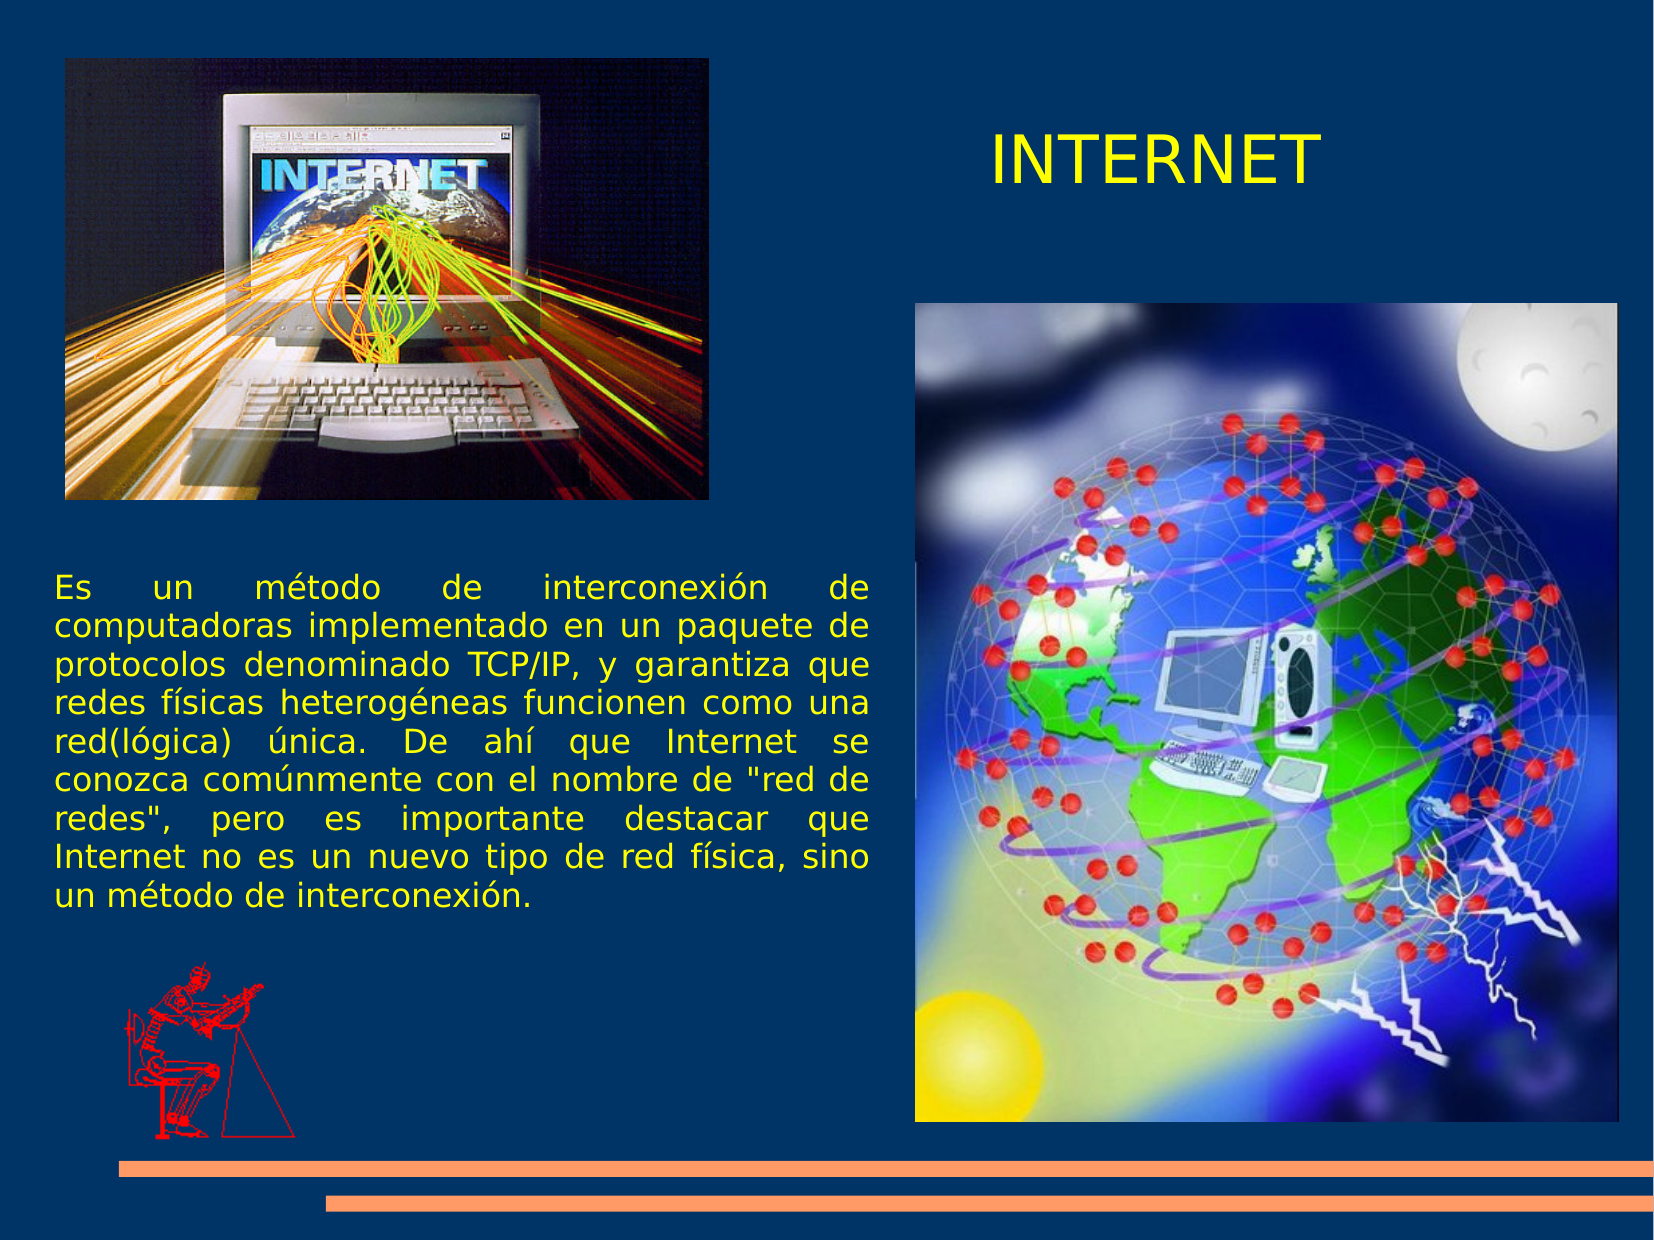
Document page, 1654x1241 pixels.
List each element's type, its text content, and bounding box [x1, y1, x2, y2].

text_box INTERNET [974, 114, 1337, 207]
text_box Es un método de interconexión de computadoras implementado en un paquete de protocolos denominado TCP/IP, y garantiza que redes físicas heterogéneas funcionen como una red(lógica) única. De ahí que Internet se conozca comúnmente con el nombre de "red de redes", pero es importante destacar que Internet no es un nuevo tipo de red física, sino un método de interconexión. [39, 561, 886, 923]
picture [65, 58, 709, 500]
picture [118, 959, 305, 1152]
picture [915, 303, 1619, 1123]
